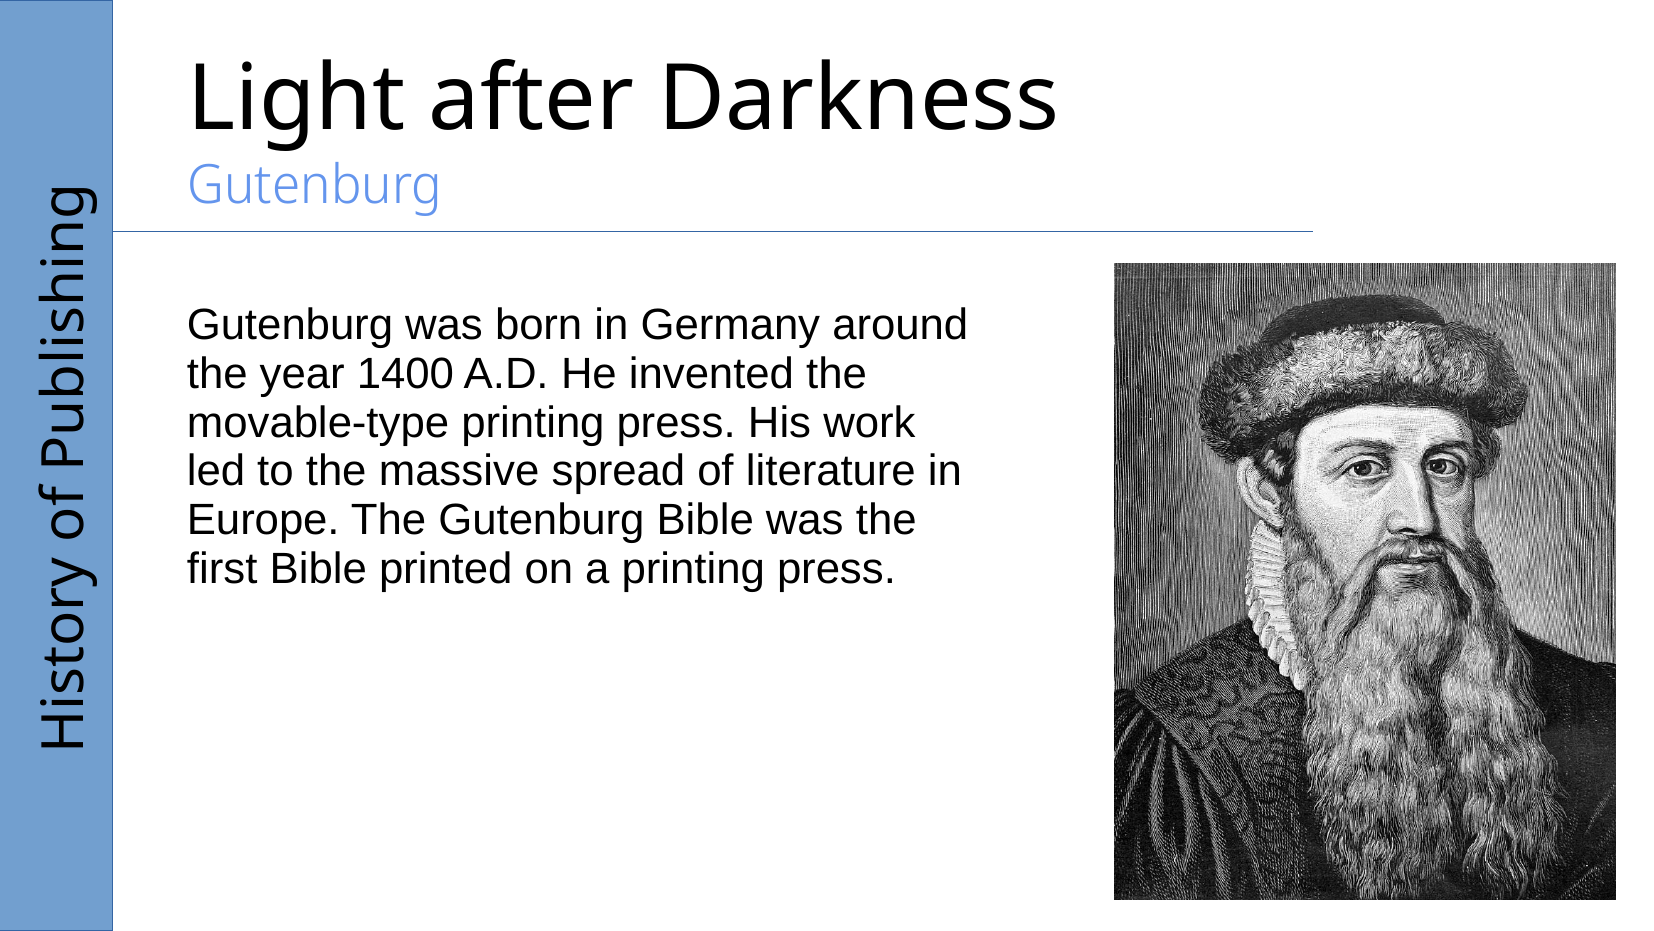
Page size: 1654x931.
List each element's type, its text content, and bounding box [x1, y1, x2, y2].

text_box Gutenburg was born in Germany around the year 1400 A.D. He invented the movable-type printing press. His work led to the massive spread of literature in Europe. The Gutenburg Bible was the first Bible printed on a printing press. [186, 300, 976, 805]
text_box [0, 0, 113, 931]
picture [1114, 263, 1616, 901]
title Gutenburg [187, 125, 1571, 239]
title Light after Darkness [187, 33, 1571, 125]
text_box History of Publishing [13, 37, 105, 901]
